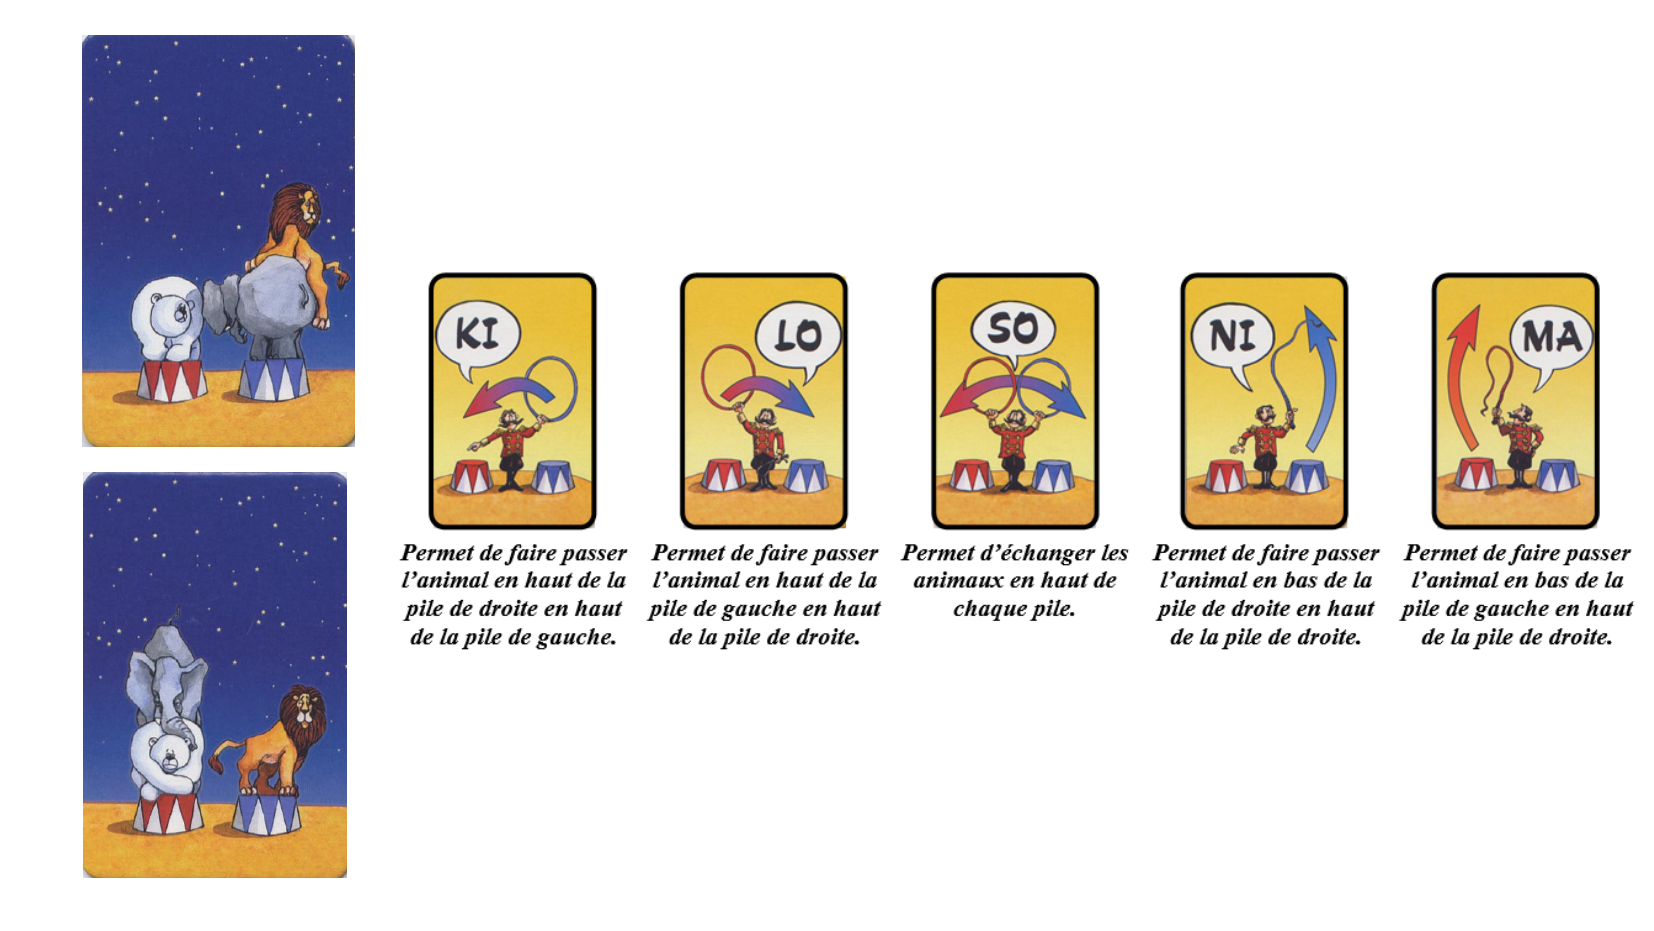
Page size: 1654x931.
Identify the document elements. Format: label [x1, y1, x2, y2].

picture [83, 472, 347, 878]
picture [377, 259, 1654, 663]
picture [82, 35, 355, 447]
